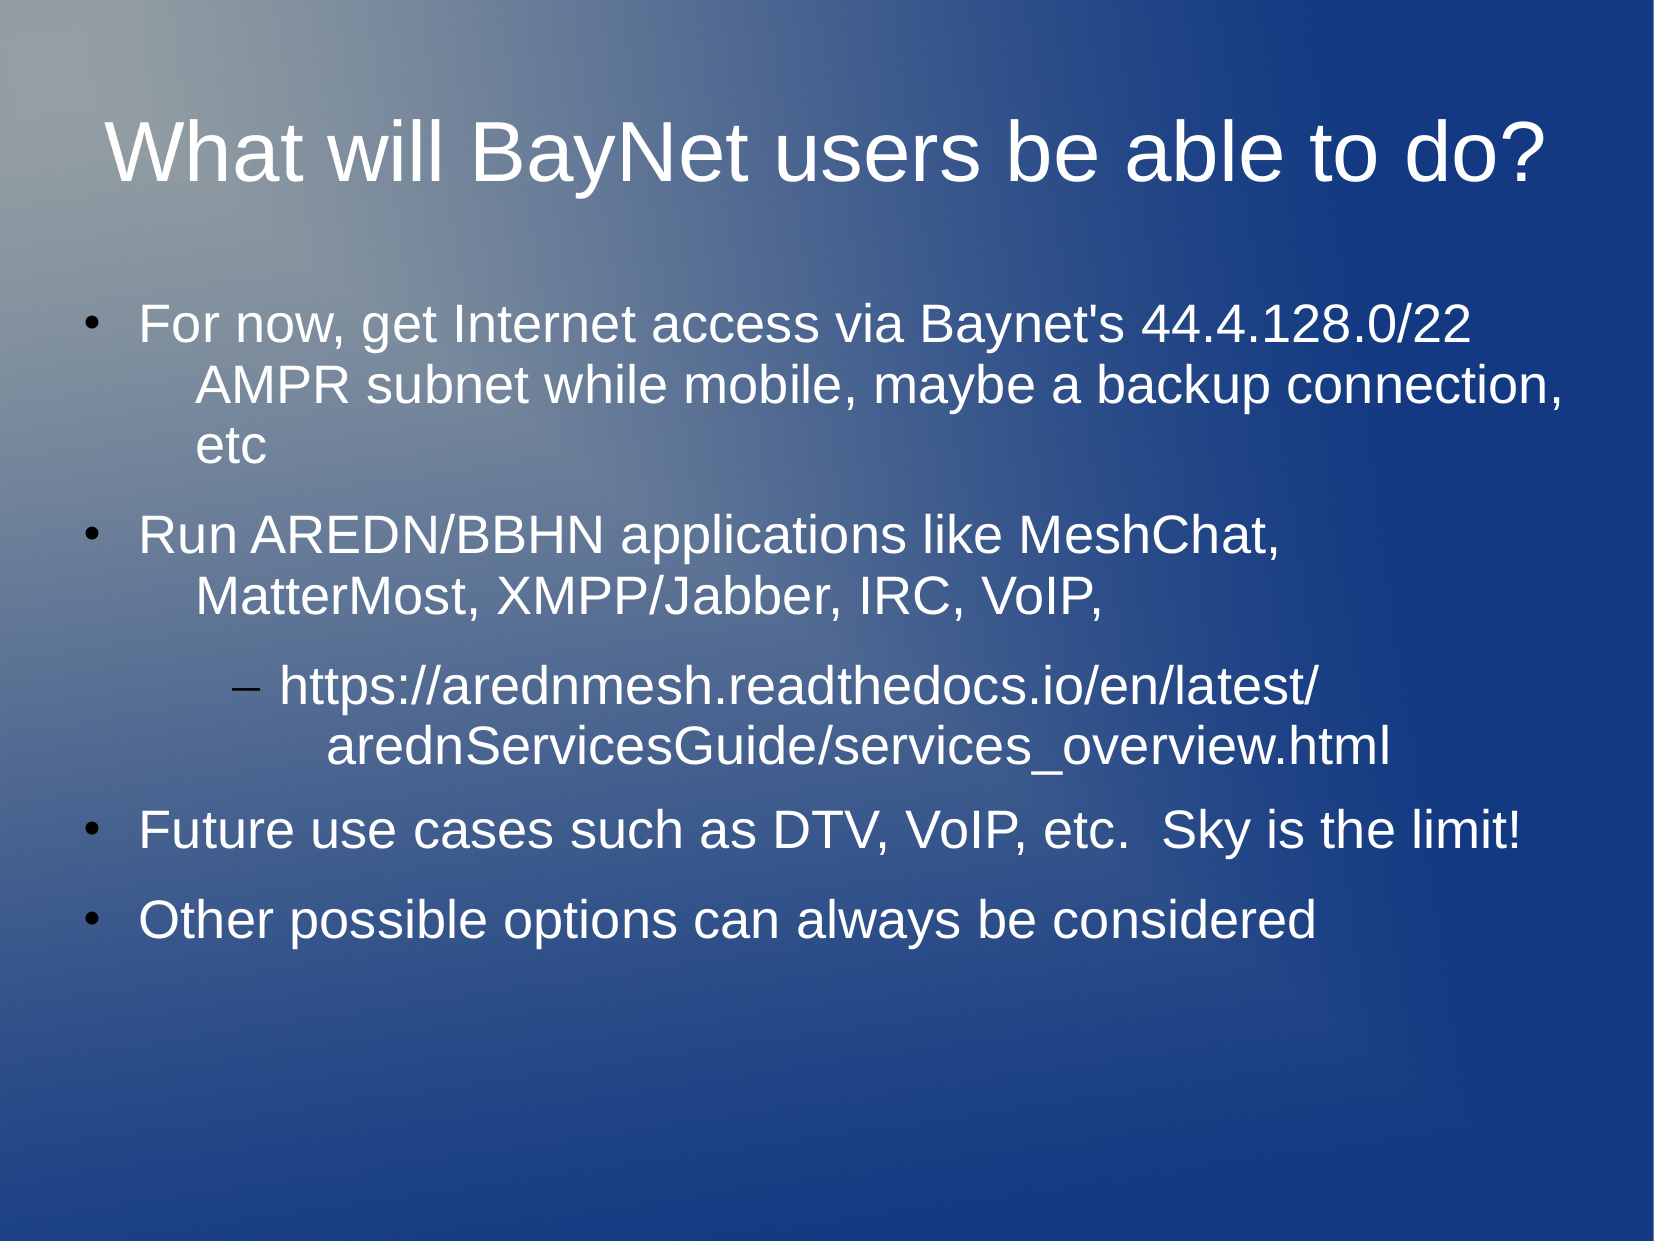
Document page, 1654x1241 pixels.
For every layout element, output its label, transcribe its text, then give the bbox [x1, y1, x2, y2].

list For now, get Internet access via Baynet's 44.4.128.0/22 AMPR subnet while mobile, maybe a backup connection, etc Run AREDN/BBHN applications like MeshChat, MatterMost, XMPP/Jabber, IRC, VoIP, https://arednmesh.readthedocs.io/en/latest/arednServicesGuide/services_overview.html Future use cases such as DTV, VoIP, etc. Sky is the limit! Other possible options can always be considered [82, 290, 1571, 1014]
title What will BayNet users be able to do? [82, 49, 1571, 257]
picture [0, 0, 1654, 1241]
